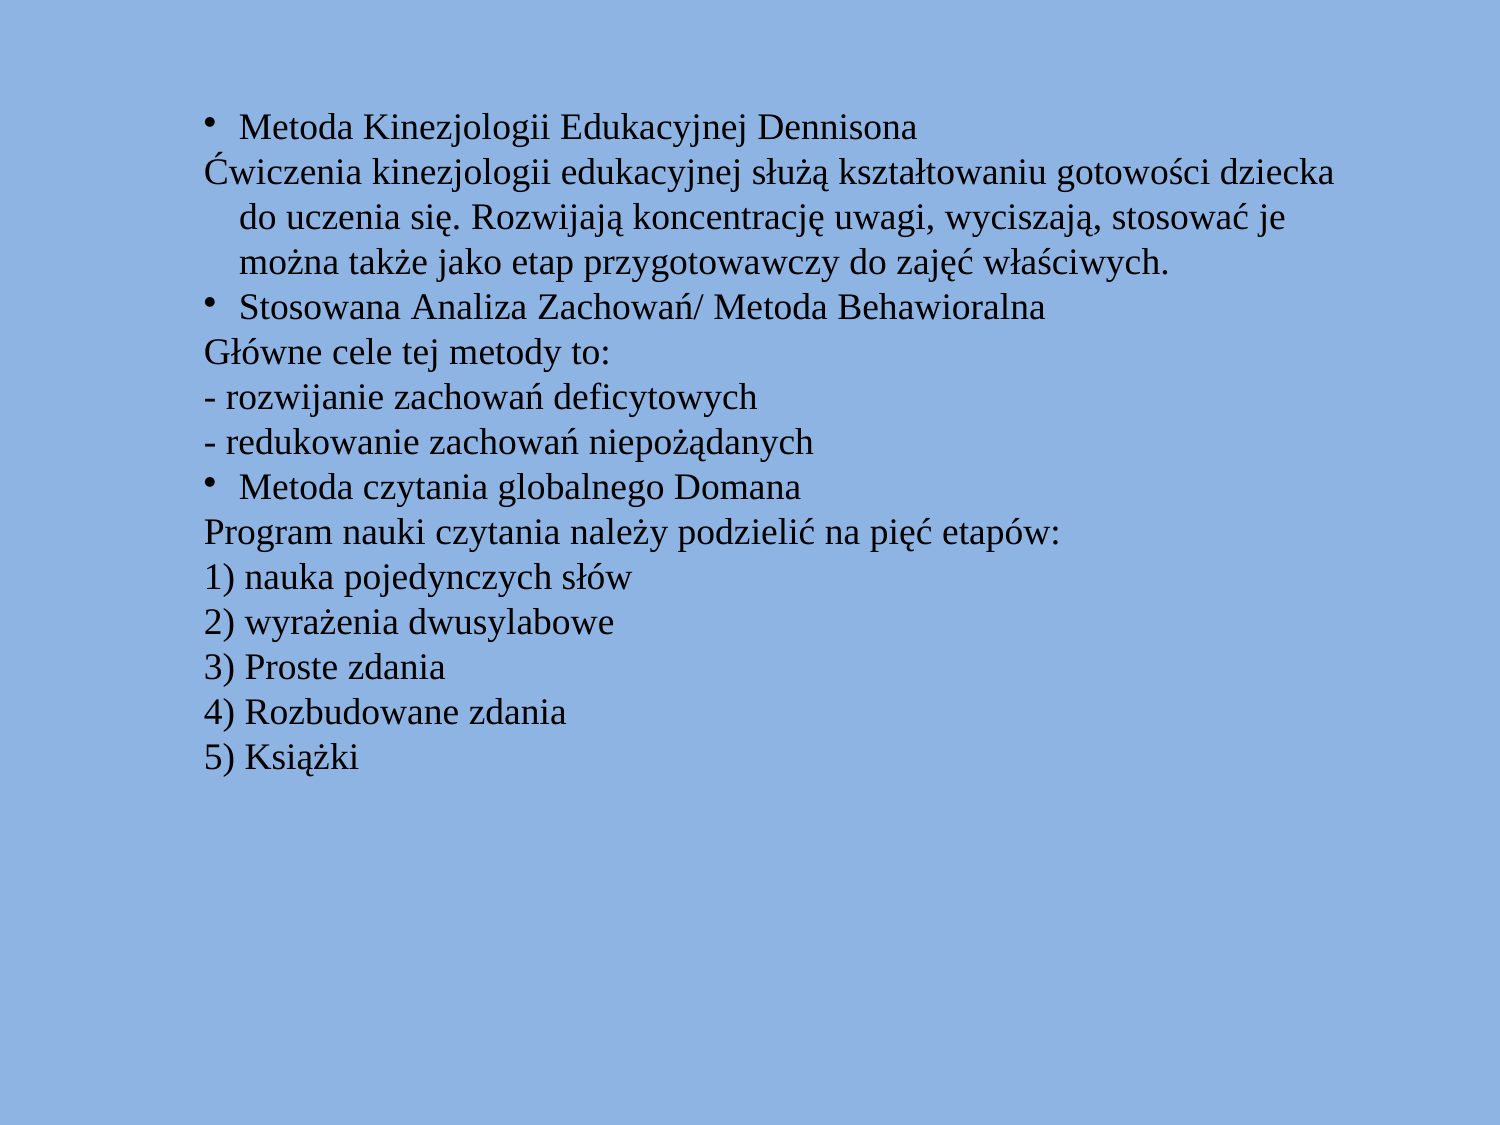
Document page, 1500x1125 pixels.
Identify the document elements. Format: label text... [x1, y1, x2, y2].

text_box Metoda Kinezjologii Edukacyjnej Dennisona Ćwiczenia kinezjologii edukacyjnej służą kształtowaniu gotowości dziecka do uczenia się. Rozwijają koncentrację uwagi, wyciszają, stosować je można także jako etap przygotowawczy do zajęć właściwych. Stosowana Analiza Zachowań/ Metoda Behawioralna Główne cele tej metody to: - rozwijanie zachowań deficytowych - redukowanie zachowań niepożądanych Metoda czytania globalnego Domana Program nauki czytania należy podzielić na pięć etapów: 1) nauka pojedynczych słów 2) wyrażenia dwusylabowe 3) Proste zdania 4) Rozbudowane zdania 5) Książki [189, 94, 1359, 830]
